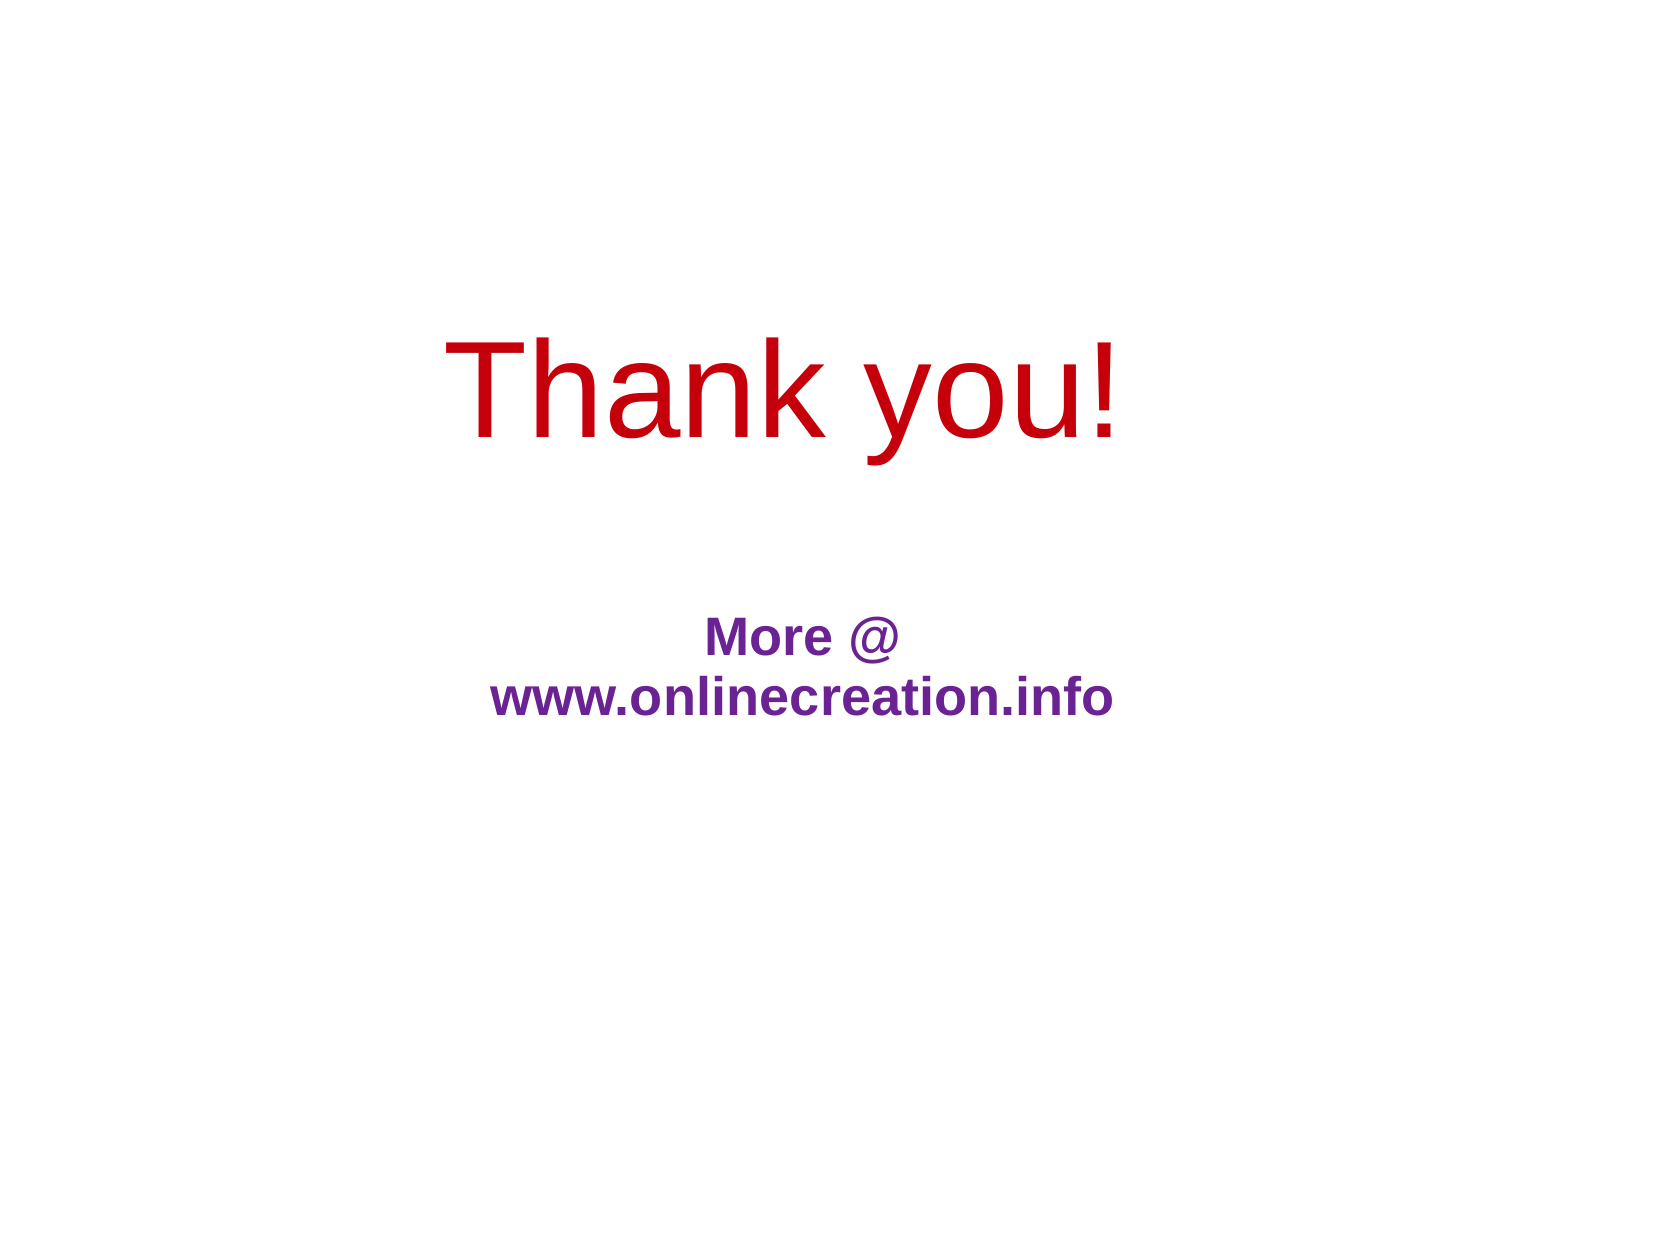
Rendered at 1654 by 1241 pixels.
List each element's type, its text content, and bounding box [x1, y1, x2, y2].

subtitle Thank you! More @ www.onlinecreation.info [59, 118, 1548, 922]
